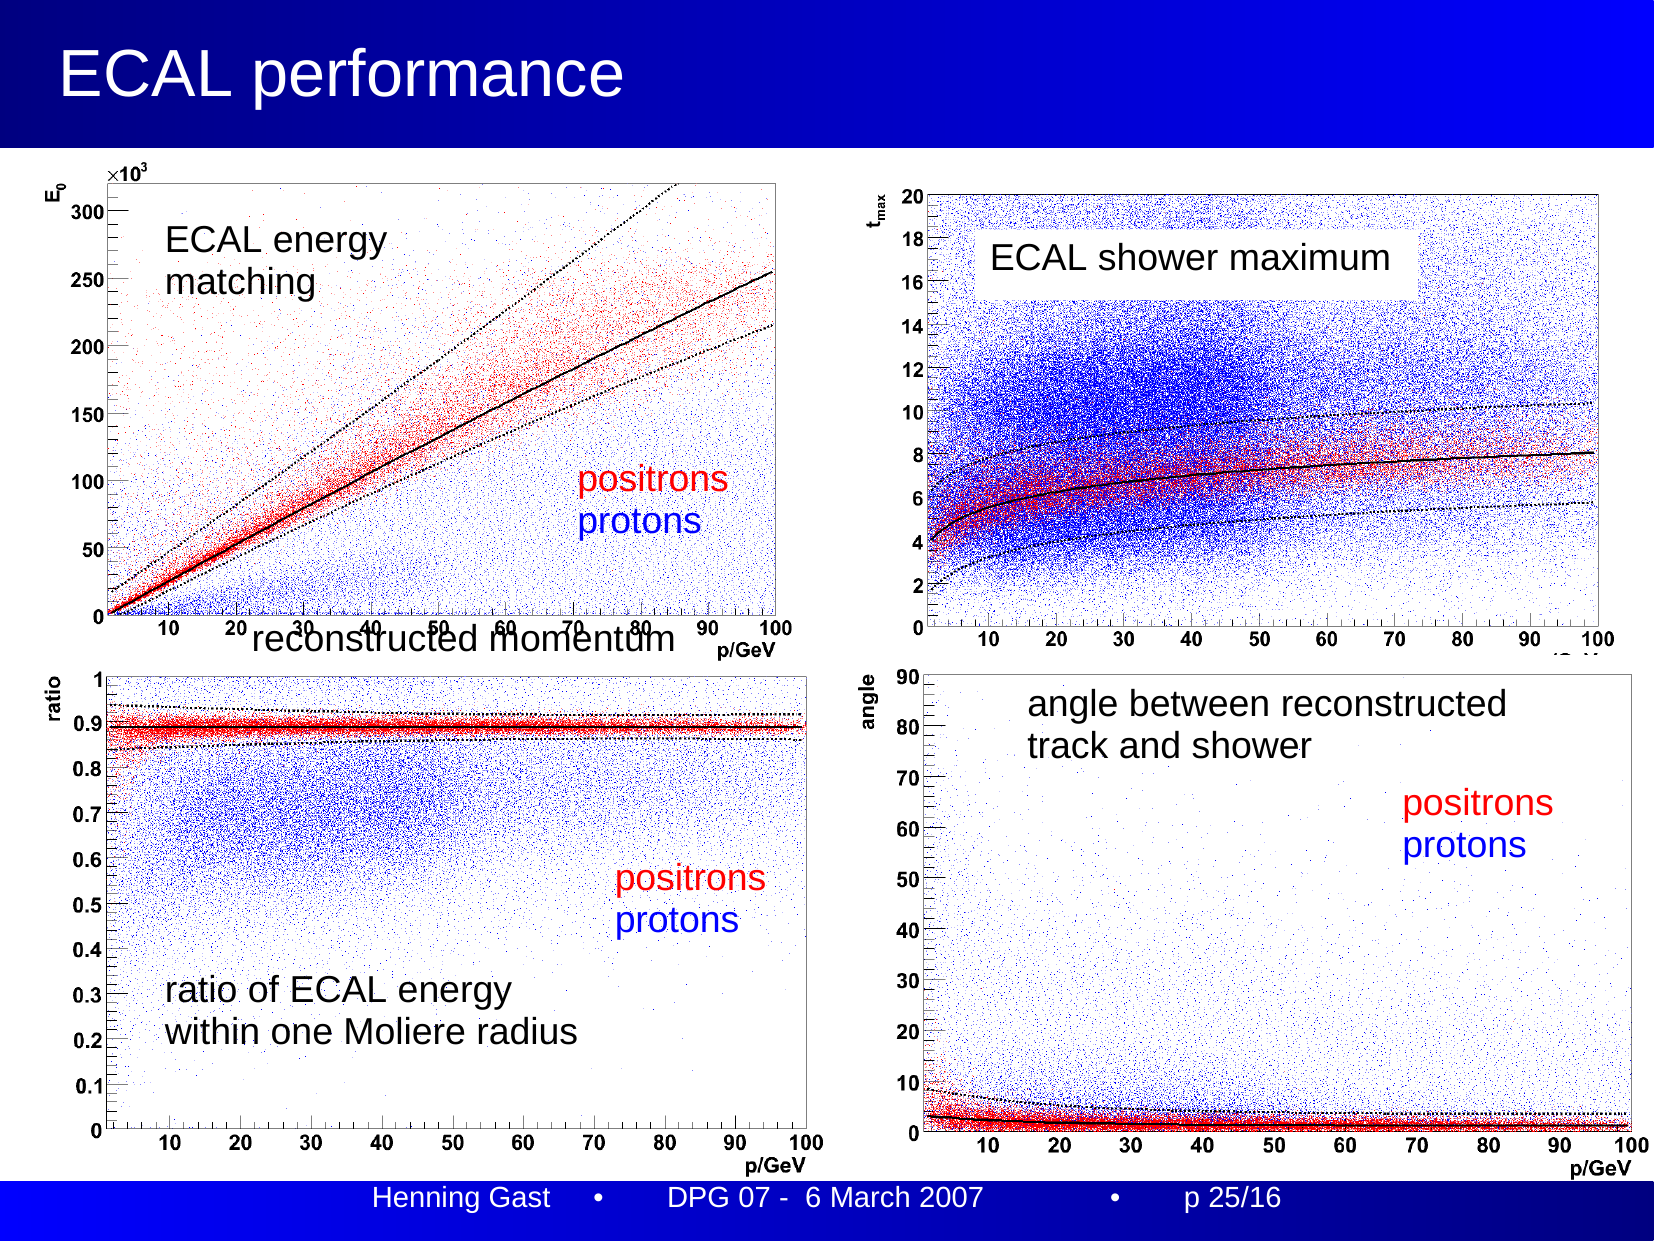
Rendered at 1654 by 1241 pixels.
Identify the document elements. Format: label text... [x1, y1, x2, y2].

text_box ECAL shower maximum [975, 229, 1418, 301]
picture [43, 160, 794, 664]
text_box ECAL energy matching [150, 211, 421, 338]
text_box angle between reconstructed track and shower [1012, 675, 1524, 802]
text_box positrons protons [600, 848, 826, 976]
text_box ratio of ECAL energy within one Moliere radius [150, 961, 602, 1088]
picture [42, 666, 826, 1178]
picture [855, 180, 1651, 1181]
text_box positrons protons [562, 450, 788, 577]
title ECAL performance [0, 0, 1654, 148]
text_box positrons protons [1387, 773, 1613, 901]
text_box reconstructed momentum [236, 610, 710, 681]
